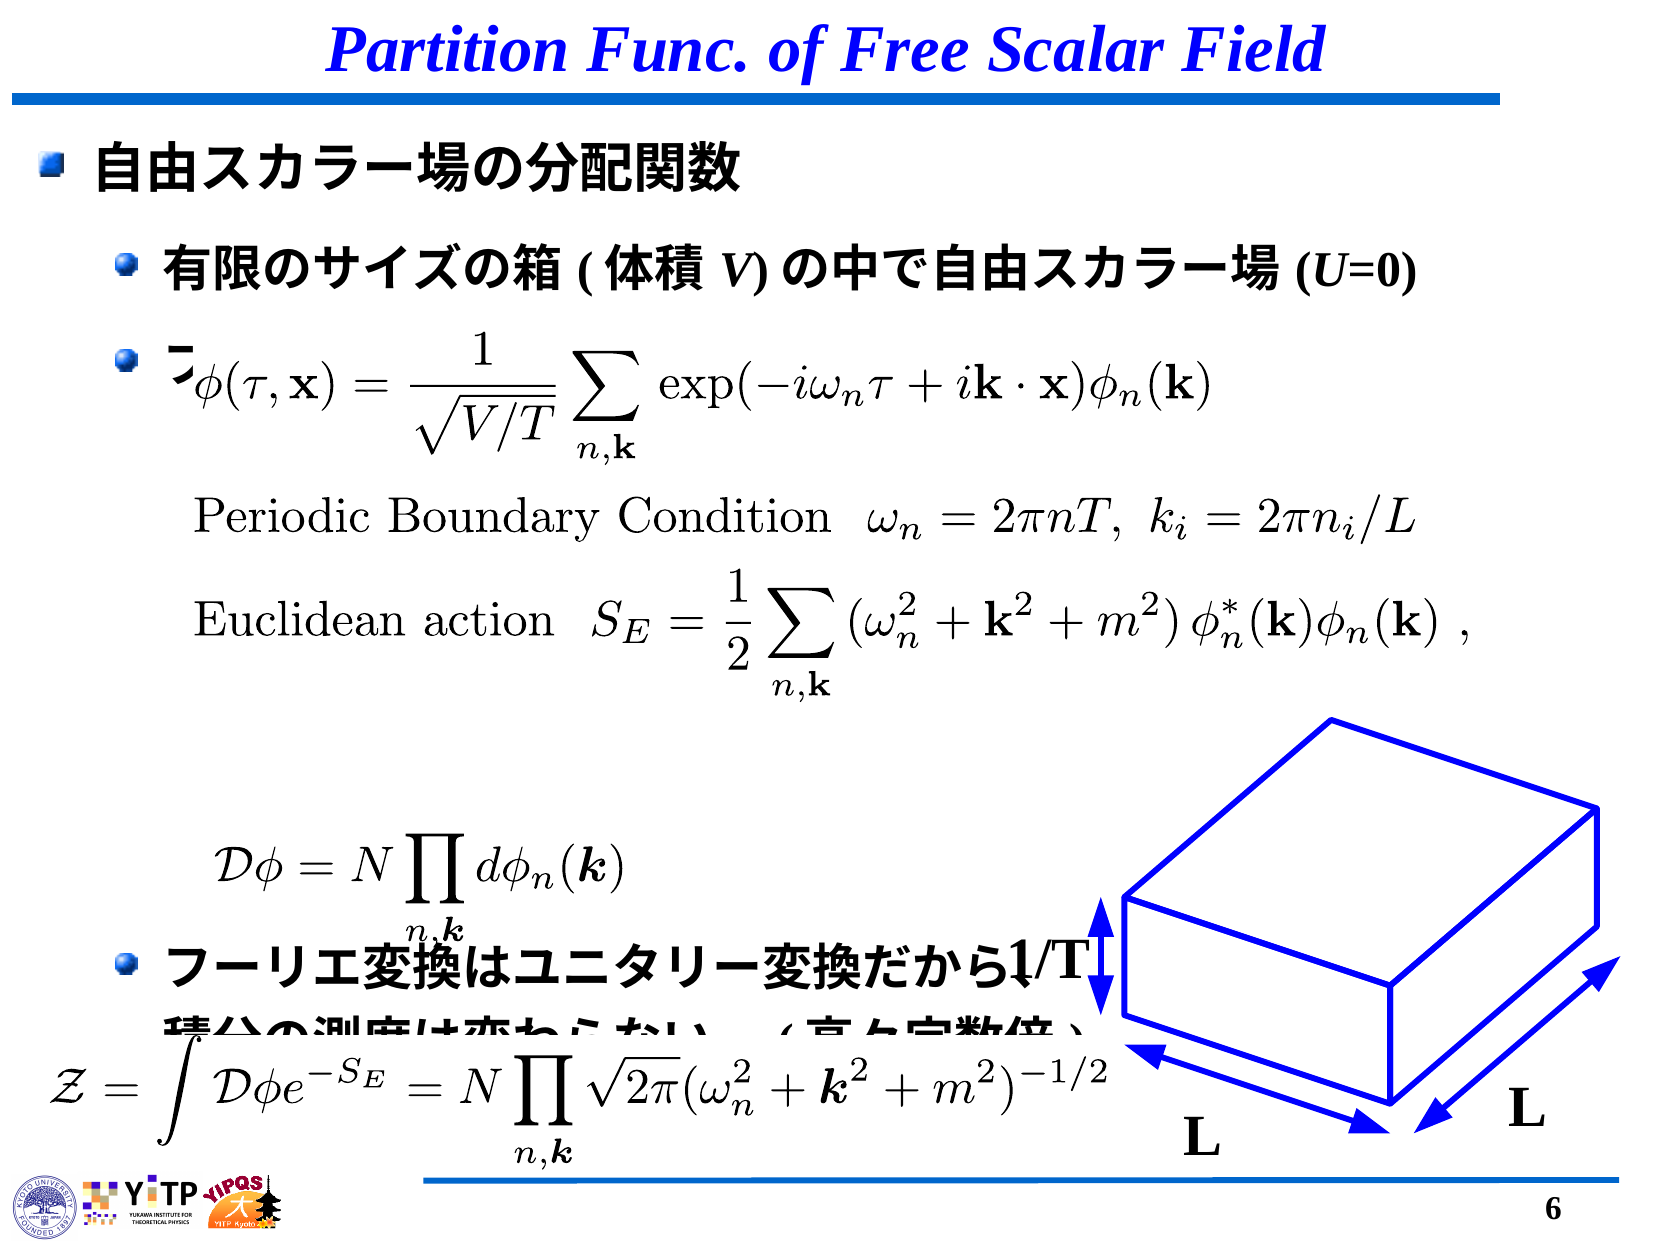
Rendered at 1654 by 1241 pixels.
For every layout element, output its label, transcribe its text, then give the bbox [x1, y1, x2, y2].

text_box [192, 331, 1472, 703]
picture [11, 1170, 281, 1241]
text_box 1/T [1006, 926, 1095, 993]
text_box L [1183, 1103, 1223, 1170]
text_box L [1508, 1074, 1548, 1141]
text_box [48, 1035, 1109, 1170]
title Partition Func. of Free Scalar Field [0, 0, 1654, 99]
list 自由スカラー場の分配関数 有限のサイズの箱(体積V)の中で自由スカラー場(U=0) フーリエ変換 フーリエ変換はユニタリー変換だから、 積分の測度は変わらない。(高々定数倍) ガウス積分 → 分配関数 [20, 124, 1621, 1137]
